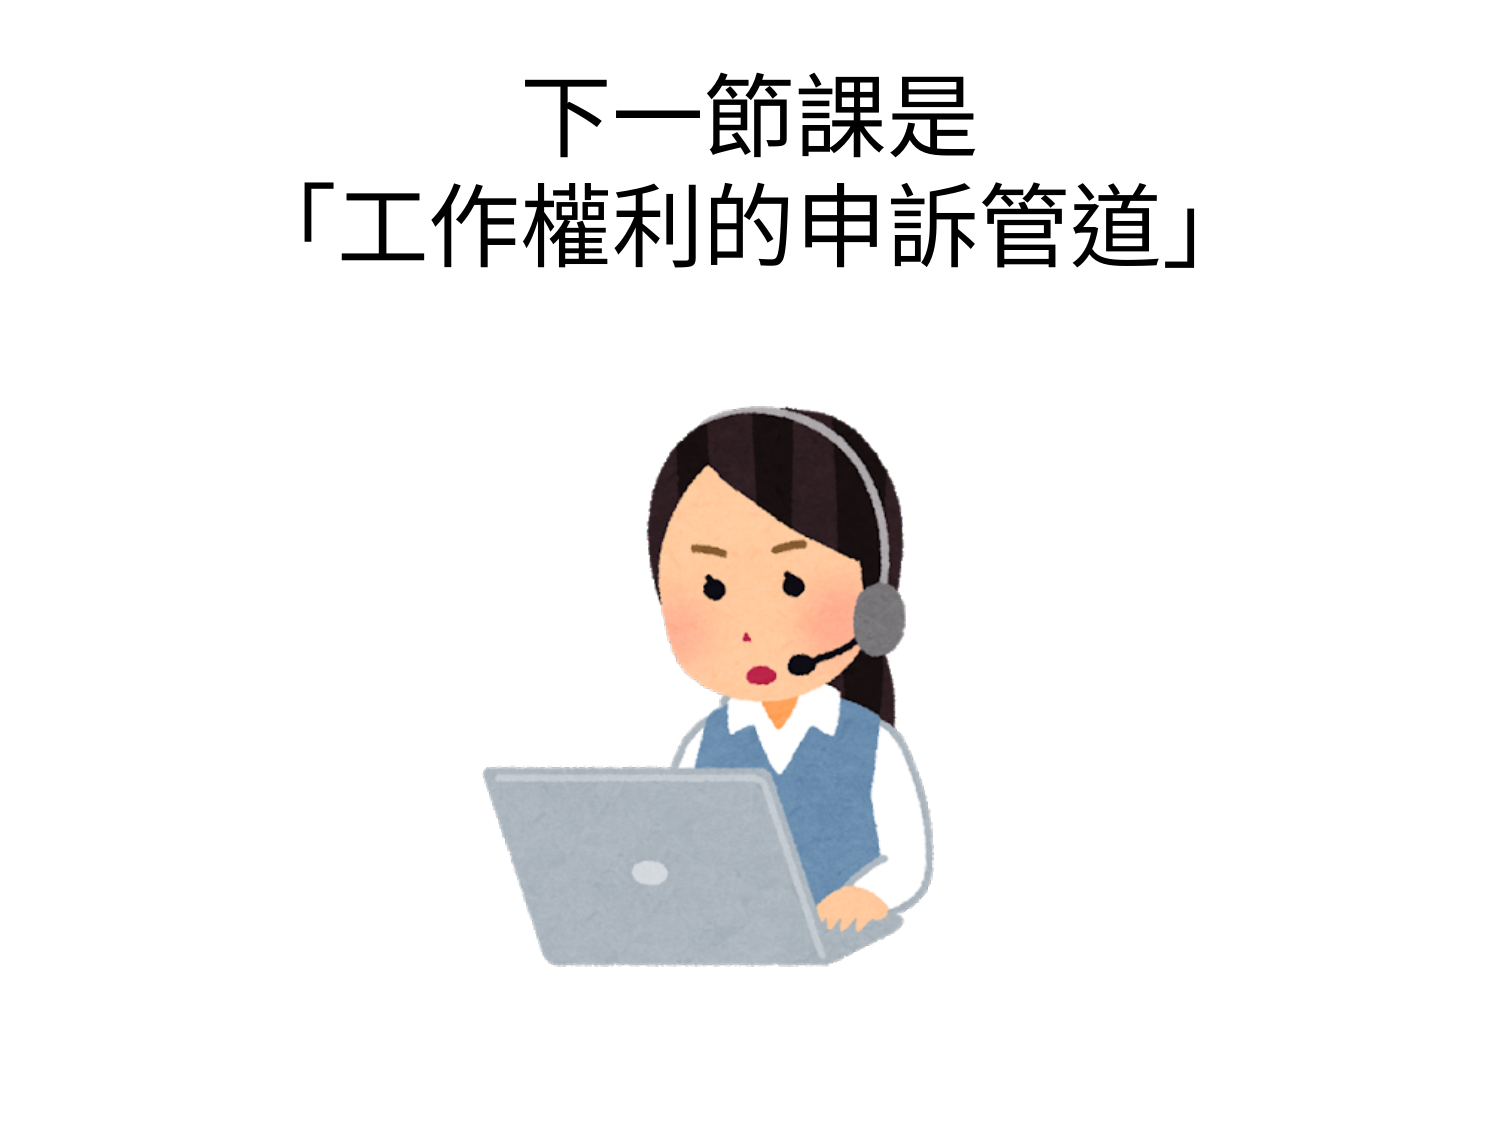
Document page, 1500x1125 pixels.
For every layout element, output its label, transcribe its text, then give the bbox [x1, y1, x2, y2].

title 下一節課是 「工作權利的申訴管道」 [103, 59, 1397, 278]
picture [442, 389, 986, 983]
